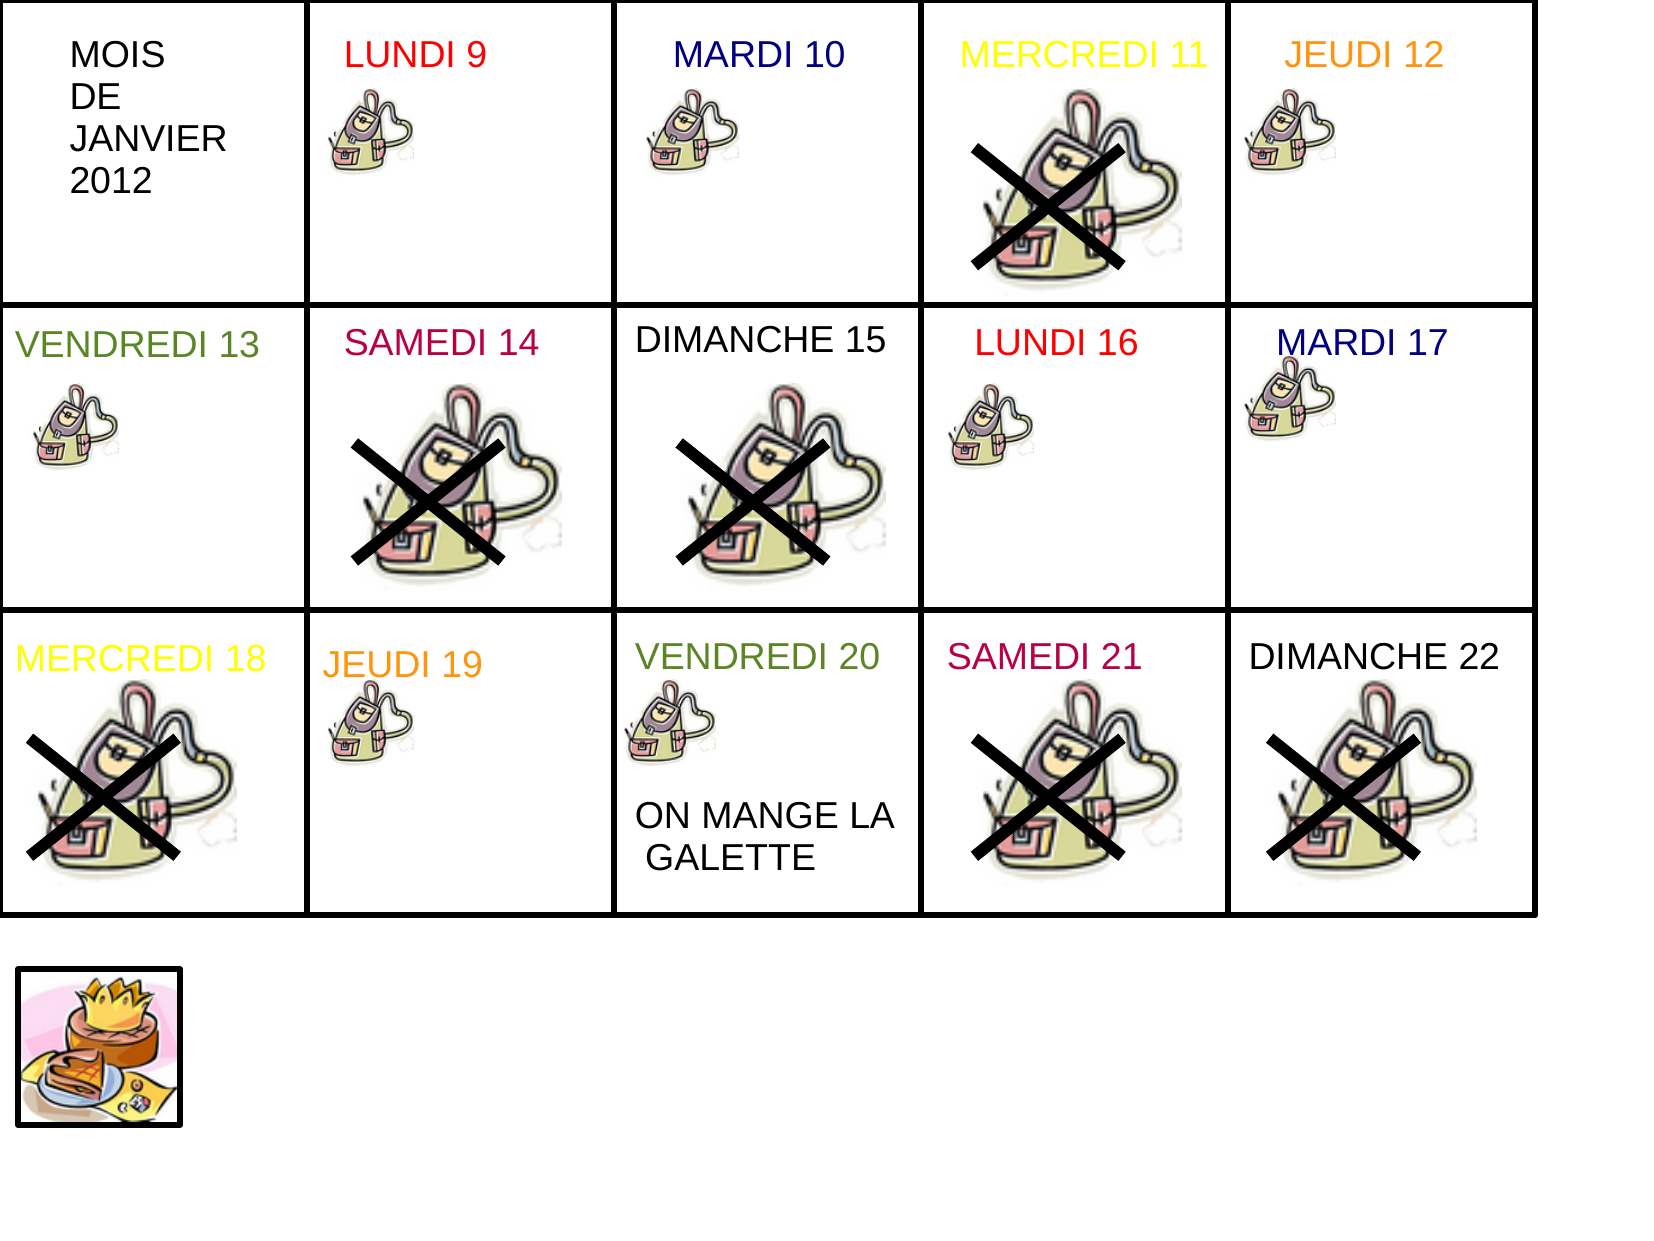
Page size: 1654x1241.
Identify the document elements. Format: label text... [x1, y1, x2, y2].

text_box MARDI 10 [658, 26, 905, 85]
text_box MERCREDI 11 [944, 26, 1234, 89]
text_box MARDI 17 [1261, 313, 1509, 373]
picture [974, 156, 1037, 257]
text_box DIMANCHE 22 [1233, 627, 1536, 730]
text_box JEUDI 12 [1269, 26, 1481, 129]
picture [29, 383, 119, 472]
text_box MERCREDI 18 [0, 629, 302, 732]
text_box VENDREDI 20 [620, 627, 916, 730]
picture [29, 679, 237, 886]
picture [1240, 88, 1336, 177]
picture [354, 383, 562, 591]
picture [944, 383, 1034, 472]
picture [974, 88, 1182, 296]
picture [354, 452, 417, 552]
text_box DIMANCHE 15 [620, 311, 916, 414]
picture [1269, 747, 1333, 848]
picture [324, 88, 414, 177]
text_box SAMEDI 14 [328, 313, 604, 373]
picture [974, 679, 1182, 886]
picture [974, 747, 1037, 848]
text_box SAMEDI 21 [932, 627, 1207, 687]
picture [642, 88, 739, 177]
picture [679, 383, 886, 591]
picture [324, 679, 414, 768]
picture [620, 679, 716, 768]
picture [29, 747, 92, 848]
text_box JEUDI 19 [307, 635, 562, 739]
text_box LUNDI 9 [328, 26, 576, 103]
text_box MOIS DE JANVIER 2012 [54, 26, 275, 216]
text_box LUNDI 16 [959, 313, 1207, 373]
text_box ON MANGE LA GALETTE [620, 786, 916, 886]
picture [1269, 679, 1477, 886]
text_box VENDREDI 13 [0, 315, 302, 418]
picture [20, 972, 178, 1123]
picture [1240, 355, 1336, 443]
picture [679, 452, 742, 552]
